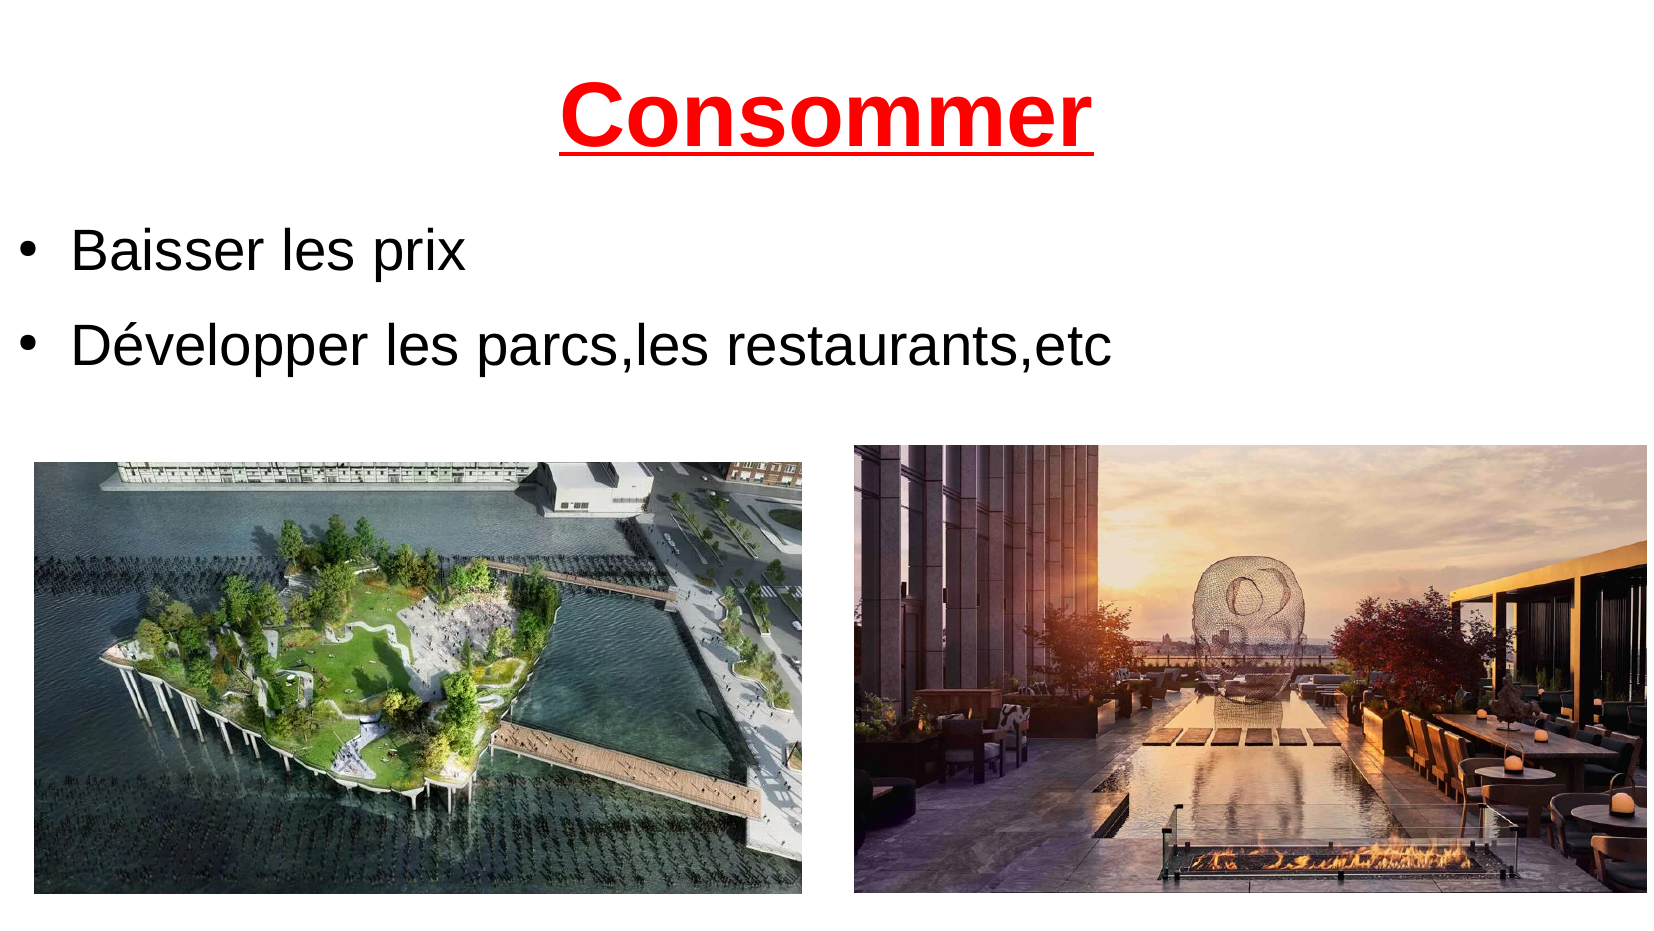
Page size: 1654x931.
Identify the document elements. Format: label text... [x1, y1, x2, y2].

picture [34, 462, 802, 894]
title Consommer [82, 37, 1571, 193]
list Baisser les prix Développer les parcs,les restaurants,etc [0, 217, 1640, 921]
picture [854, 445, 1647, 893]
